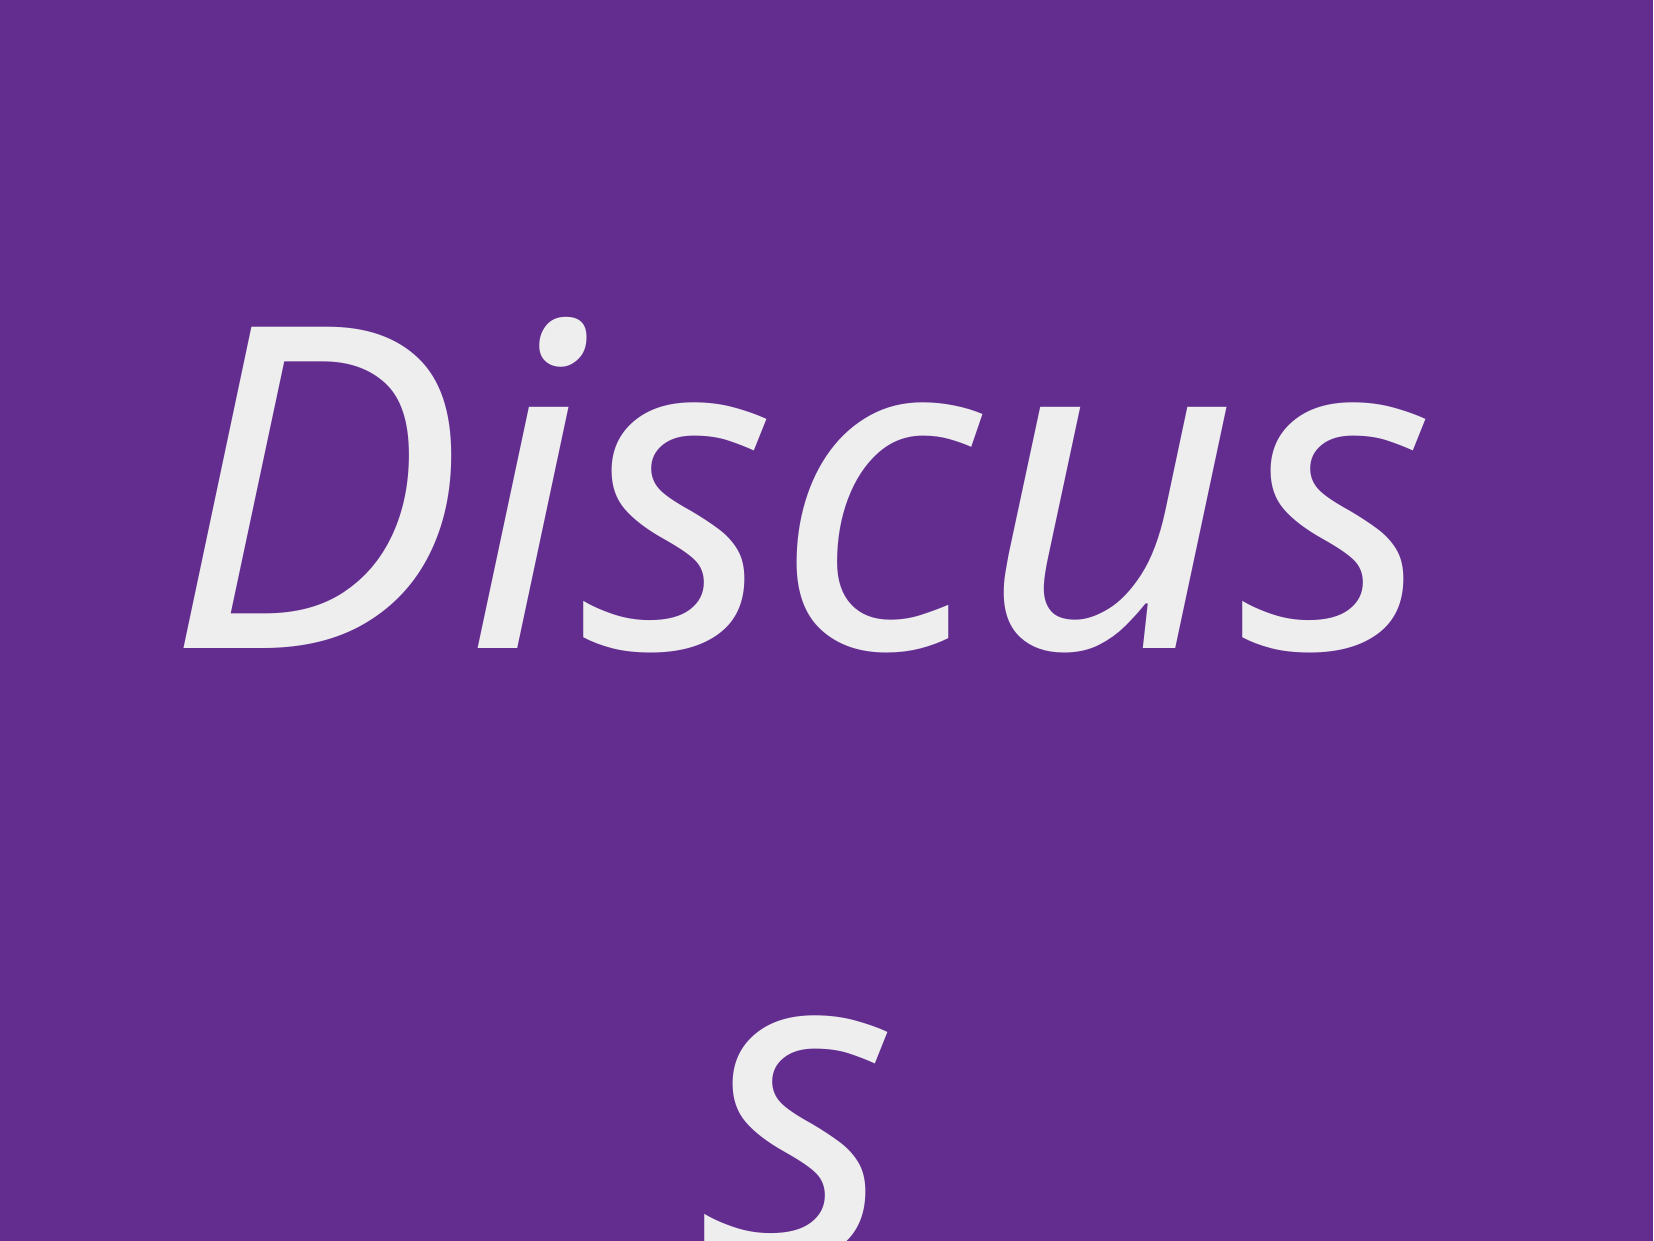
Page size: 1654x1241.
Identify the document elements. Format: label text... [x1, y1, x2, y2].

title Discuss [165, 167, 1571, 899]
